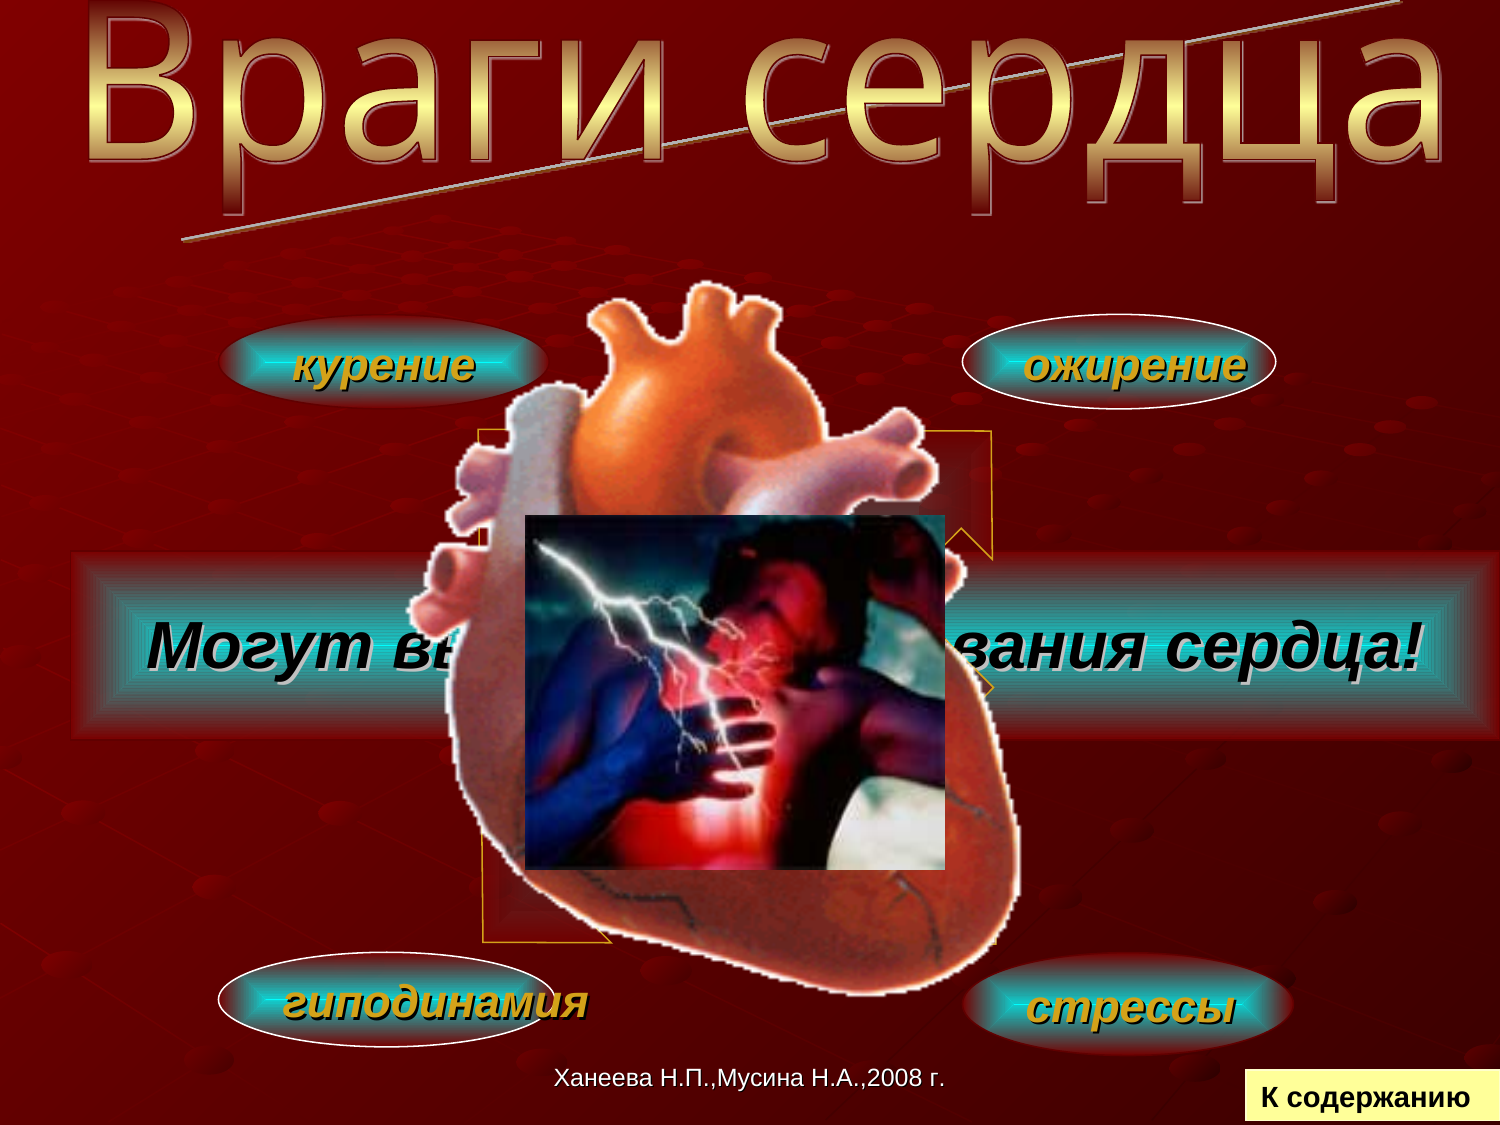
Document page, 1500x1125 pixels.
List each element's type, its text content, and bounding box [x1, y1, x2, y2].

text_box Враги сердца [222, 37, 323, 213]
title Могут вызвать заболевания сердца! [1082, 550, 1500, 740]
text_box Враги сердца [970, 37, 1071, 213]
text_box Враги сердца [88, 0, 194, 160]
text_box гиподинамия [218, 952, 541, 1047]
text_box К содержанию [1246, 1070, 1500, 1121]
text_box Враги сердца [1347, 37, 1439, 162]
text_box Враги сердца [845, 37, 943, 162]
text_box Враги сердца [744, 37, 828, 162]
text_box Враги сердца [470, 39, 539, 160]
text_box Враги сердца [343, 37, 436, 162]
text_box Враги сердца [561, 39, 661, 160]
text_box стрессы [964, 952, 1294, 1056]
text_box Враги сердца [1086, 39, 1201, 201]
text_box Враги сердца [1222, 39, 1334, 201]
title Могут вызвать заболевания сердца! [70, 550, 372, 740]
text_box курение [218, 314, 372, 409]
text_box ожирение [1082, 314, 1276, 409]
picture [372, 255, 1082, 1012]
